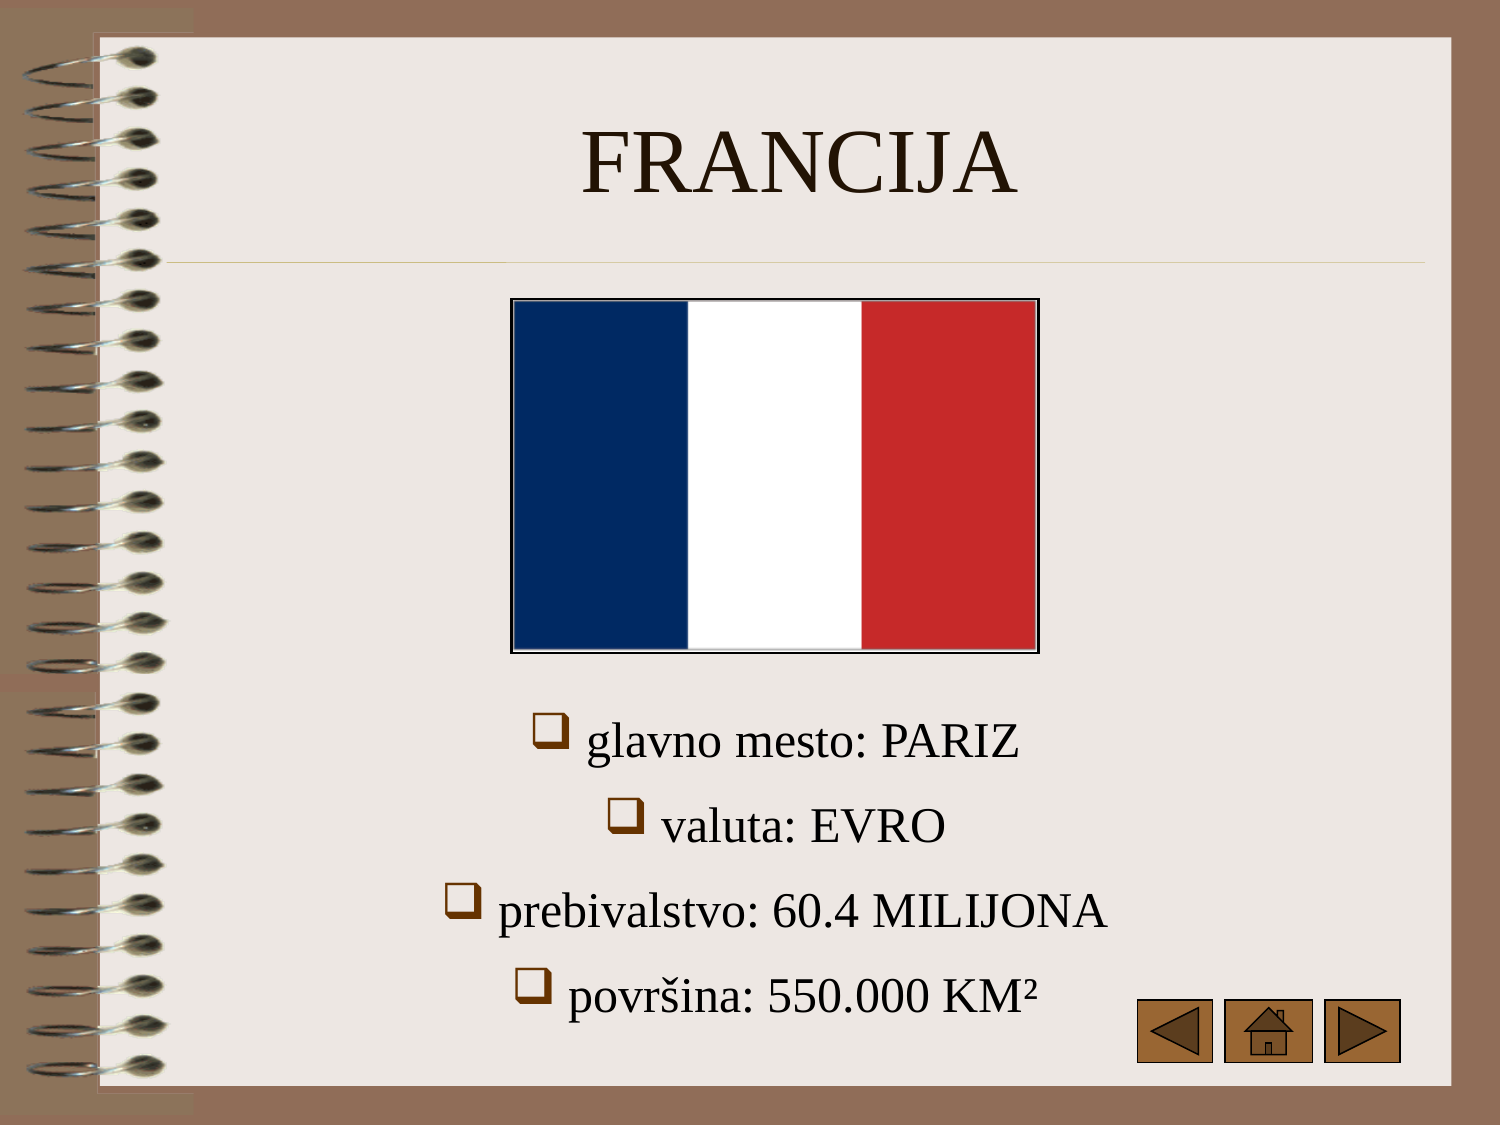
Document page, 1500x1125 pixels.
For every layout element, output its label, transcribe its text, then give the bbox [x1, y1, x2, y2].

picture [0, 8, 194, 674]
text_box [1137, 999, 1213, 1063]
text_box [1324, 999, 1400, 1063]
picture [0, 692, 194, 1115]
picture [512, 299, 1038, 652]
text_box [1224, 999, 1313, 1063]
title FRANCIJA [174, 62, 1425, 250]
text_box glavno mesto: PARIZ valuta: EVRO prebivalstvo: 60.4 MILIJONA površina: 550.000 KM² [412, 699, 1138, 1030]
